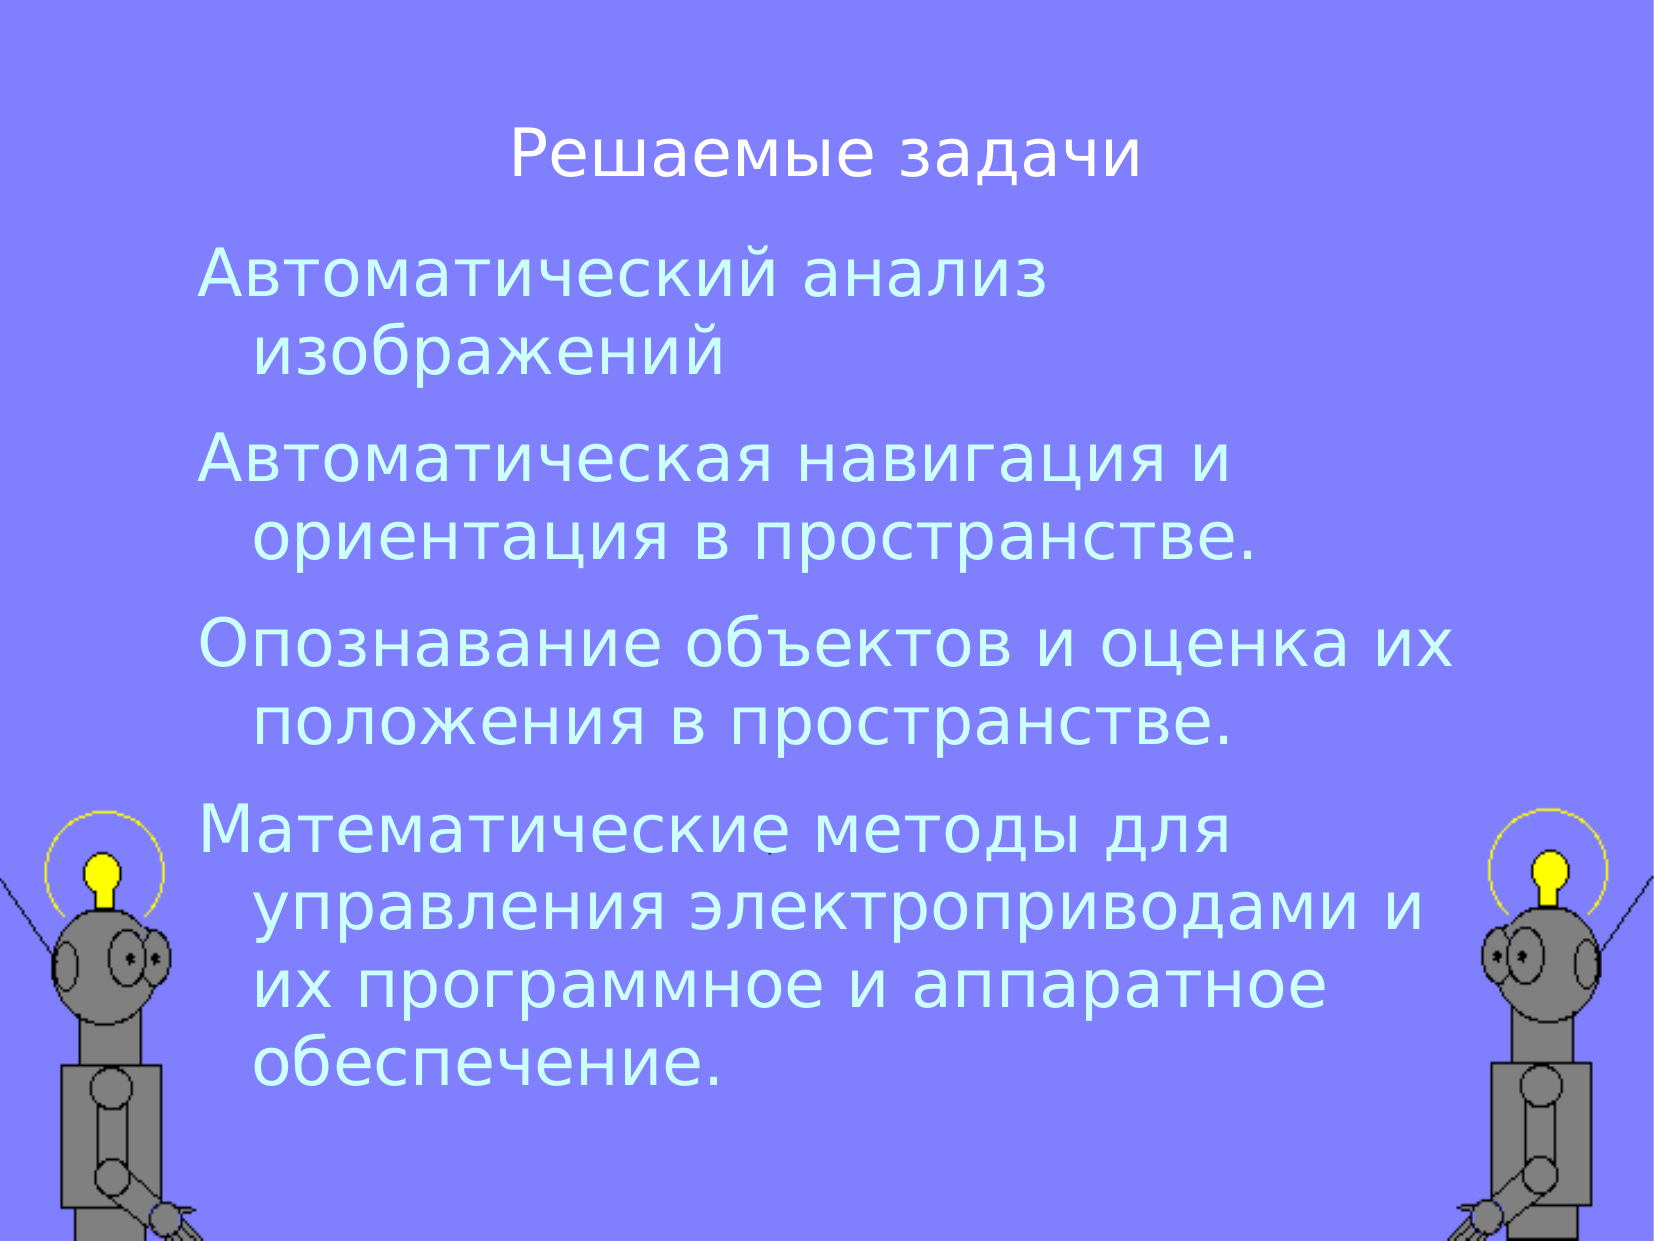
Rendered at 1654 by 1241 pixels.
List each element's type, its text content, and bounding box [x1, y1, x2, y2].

picture [0, 0, 1654, 1241]
list Автоматический анализ изображений Автоматическая навигация и ориентация в пространстве. Опознавание объектов и оценка их положения в пространстве. Математические методы для управления электроприводами и их программное и аппаратное обеспечение. [180, 234, 1502, 1102]
title Решаемые задачи [82, 49, 1571, 257]
